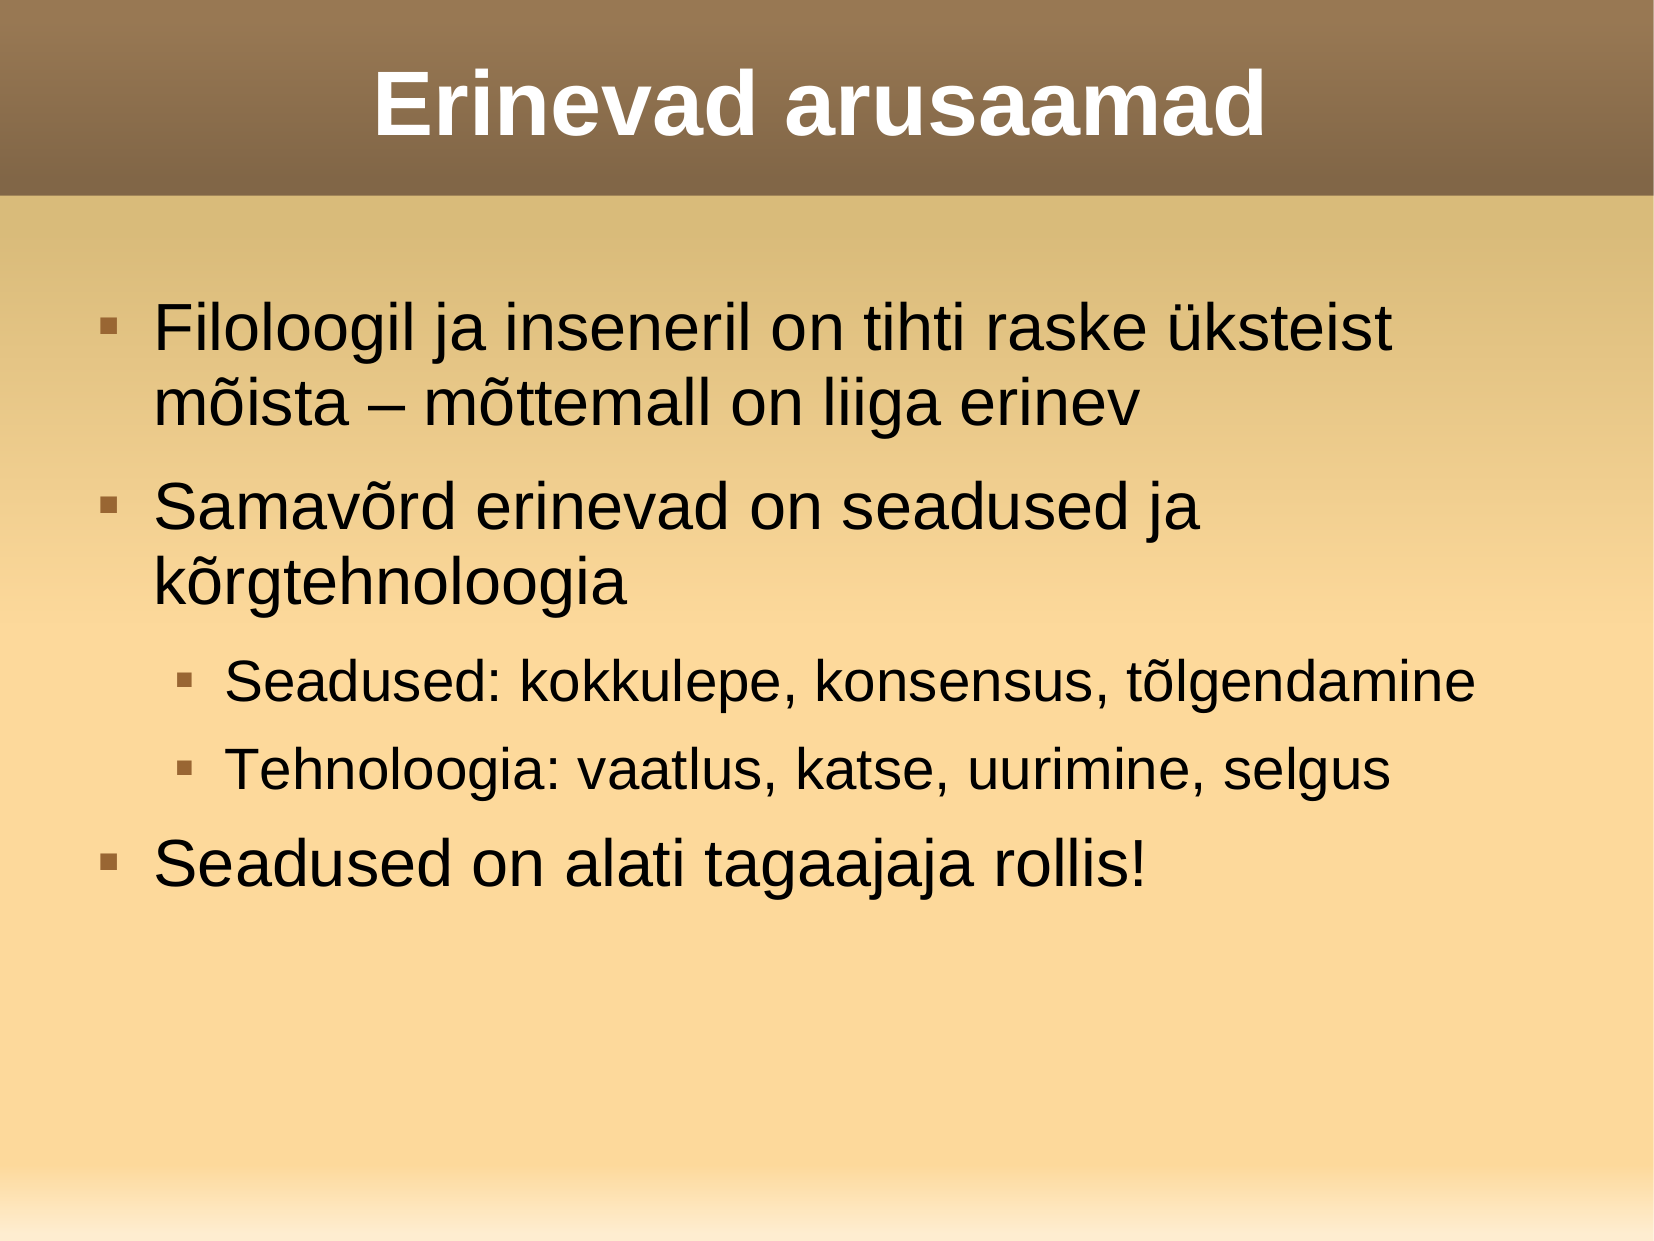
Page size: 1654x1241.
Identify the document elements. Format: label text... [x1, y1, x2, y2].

list Filoloogil ja inseneril on tihti raske üksteist mõista – mõttemall on liiga erinev Samavõrd erinevad on seadused ja kõrgtehnoloogia Seadused: kokkulepe, konsensus, tõlgendamine Tehnoloogia: vaatlus, katse, uurimine, selgus Seadused on alati tagaajaja rollis! [82, 290, 1571, 1094]
picture [0, 0, 1654, 1241]
title Erinevad arusaamad [76, 7, 1565, 200]
